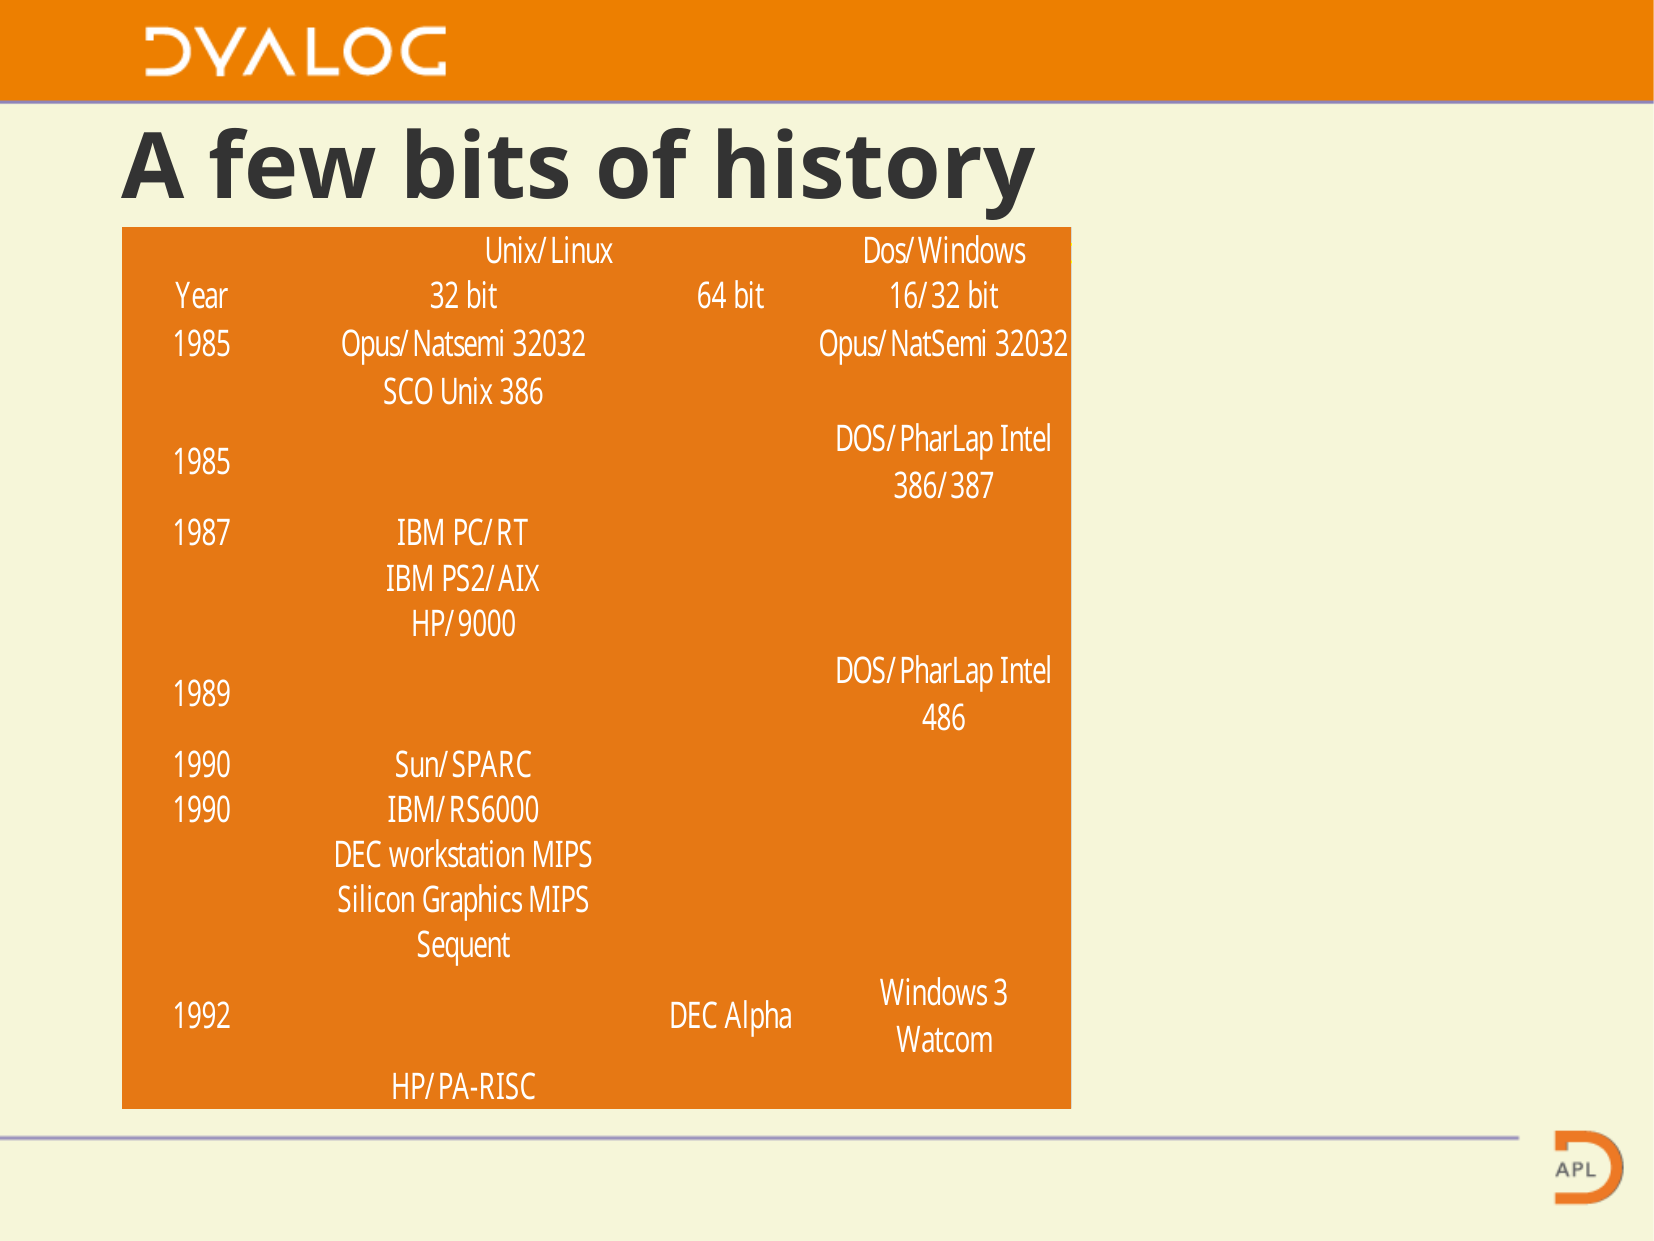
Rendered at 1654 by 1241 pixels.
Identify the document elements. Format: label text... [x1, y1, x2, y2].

title A few bits of history [121, 53, 1532, 272]
picture [0, 0, 1654, 1241]
chart [121, 227, 1459, 1241]
